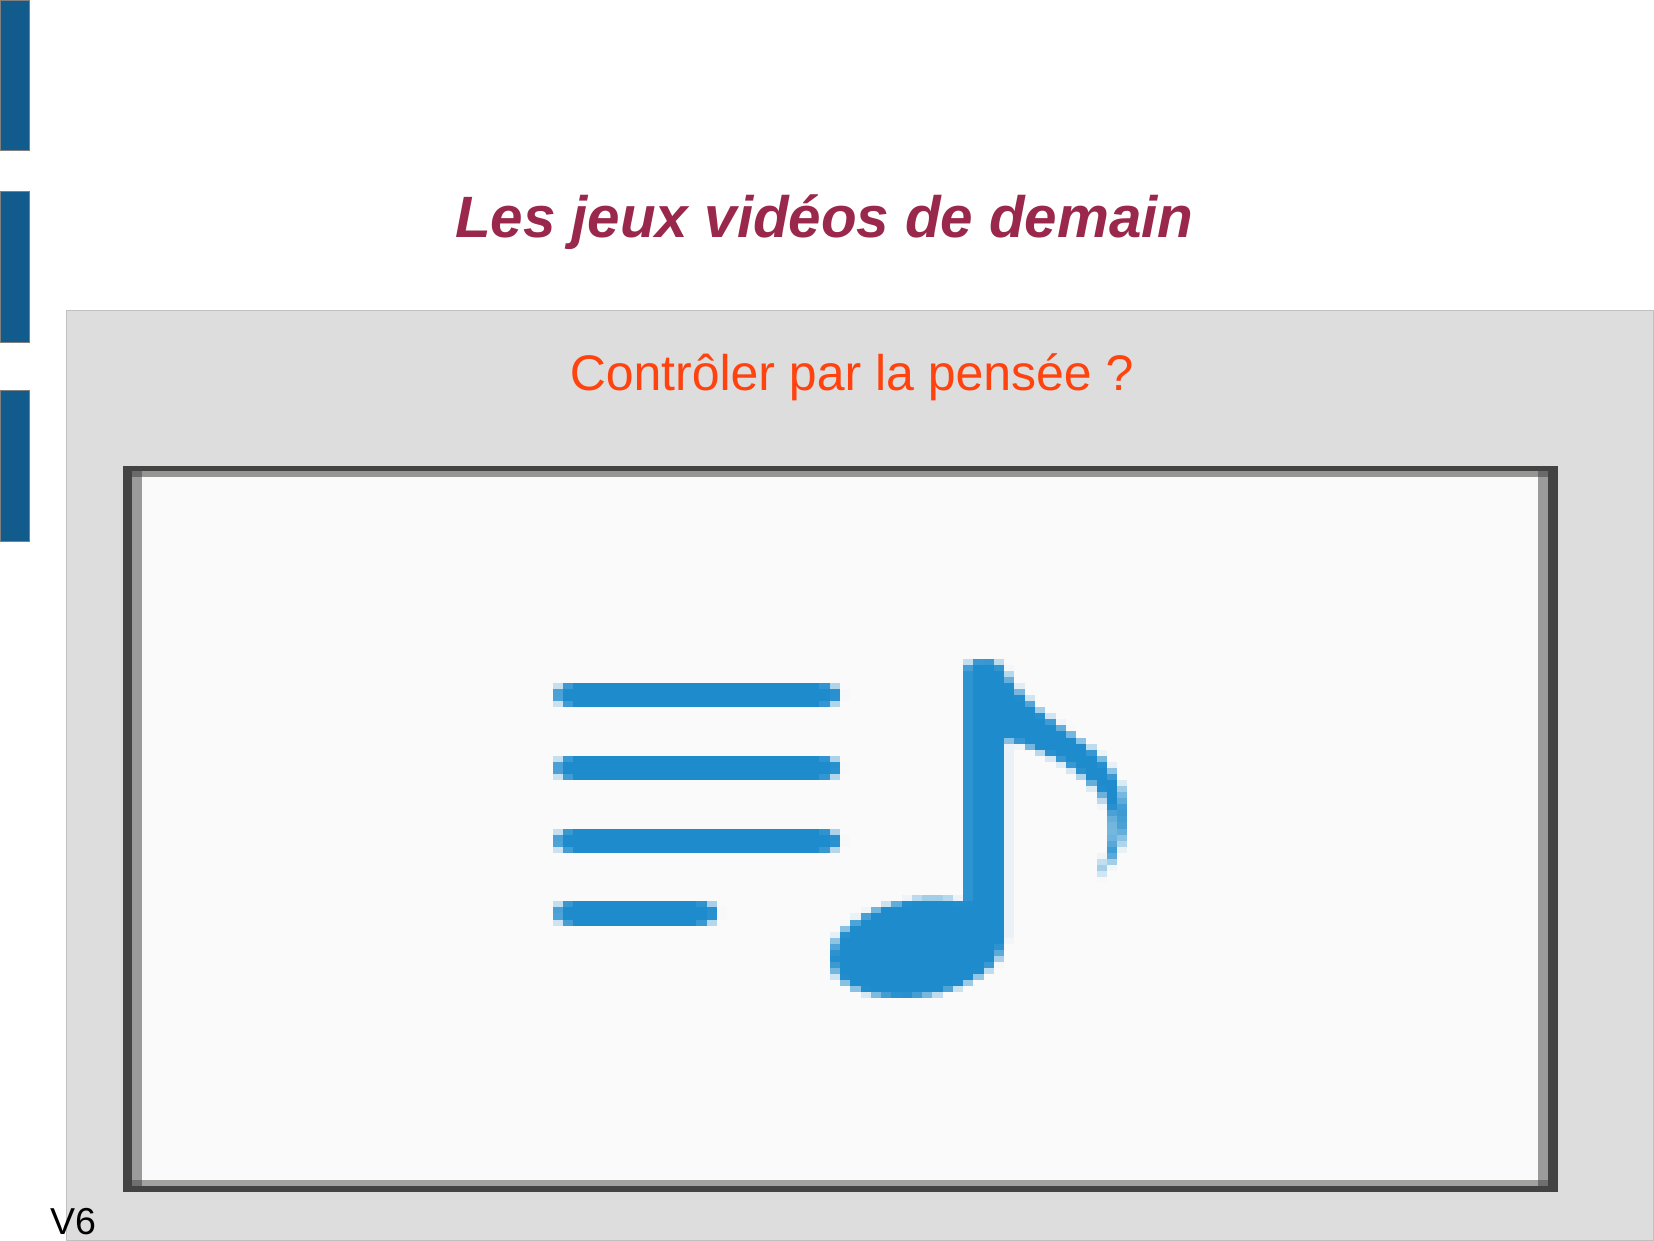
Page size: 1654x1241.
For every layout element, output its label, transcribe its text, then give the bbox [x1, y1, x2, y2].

text_box Contrôler par la pensée ? [555, 337, 1205, 409]
text_box [122, 465, 1560, 1193]
text_box V6 [35, 1192, 111, 1241]
text_box Les jeux vidéos de demain [102, 106, 1548, 329]
